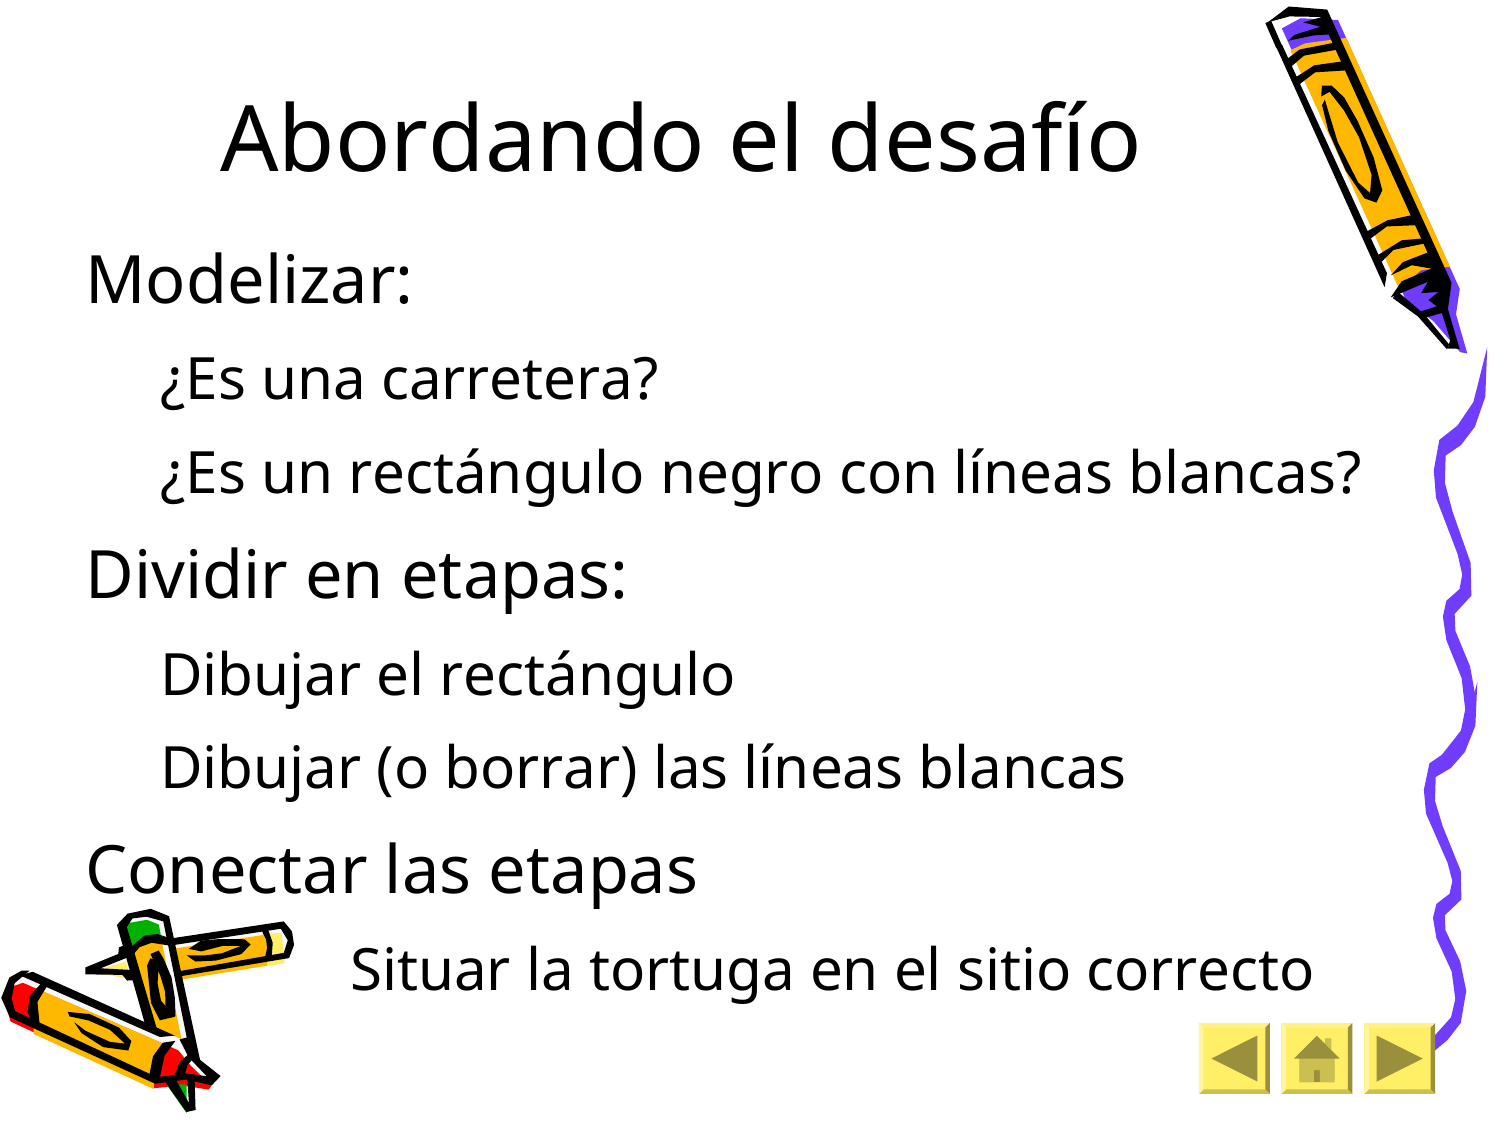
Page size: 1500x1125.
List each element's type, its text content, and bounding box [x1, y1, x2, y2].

title Abordando el desafío [118, 44, 1246, 207]
text_box [1366, 1023, 1436, 1094]
text_box [1200, 1023, 1270, 1094]
list Modelizar: ¿Es una carretera? ¿Es un rectángulo negro con líneas blancas? Dividir en etapas: Dibujar el rectángulo Dibujar (o borrar) las líneas blancas Conectar las etapas Situar la tortuga en el sitio correcto [70, 224, 1418, 1034]
text_box [1283, 1023, 1353, 1094]
